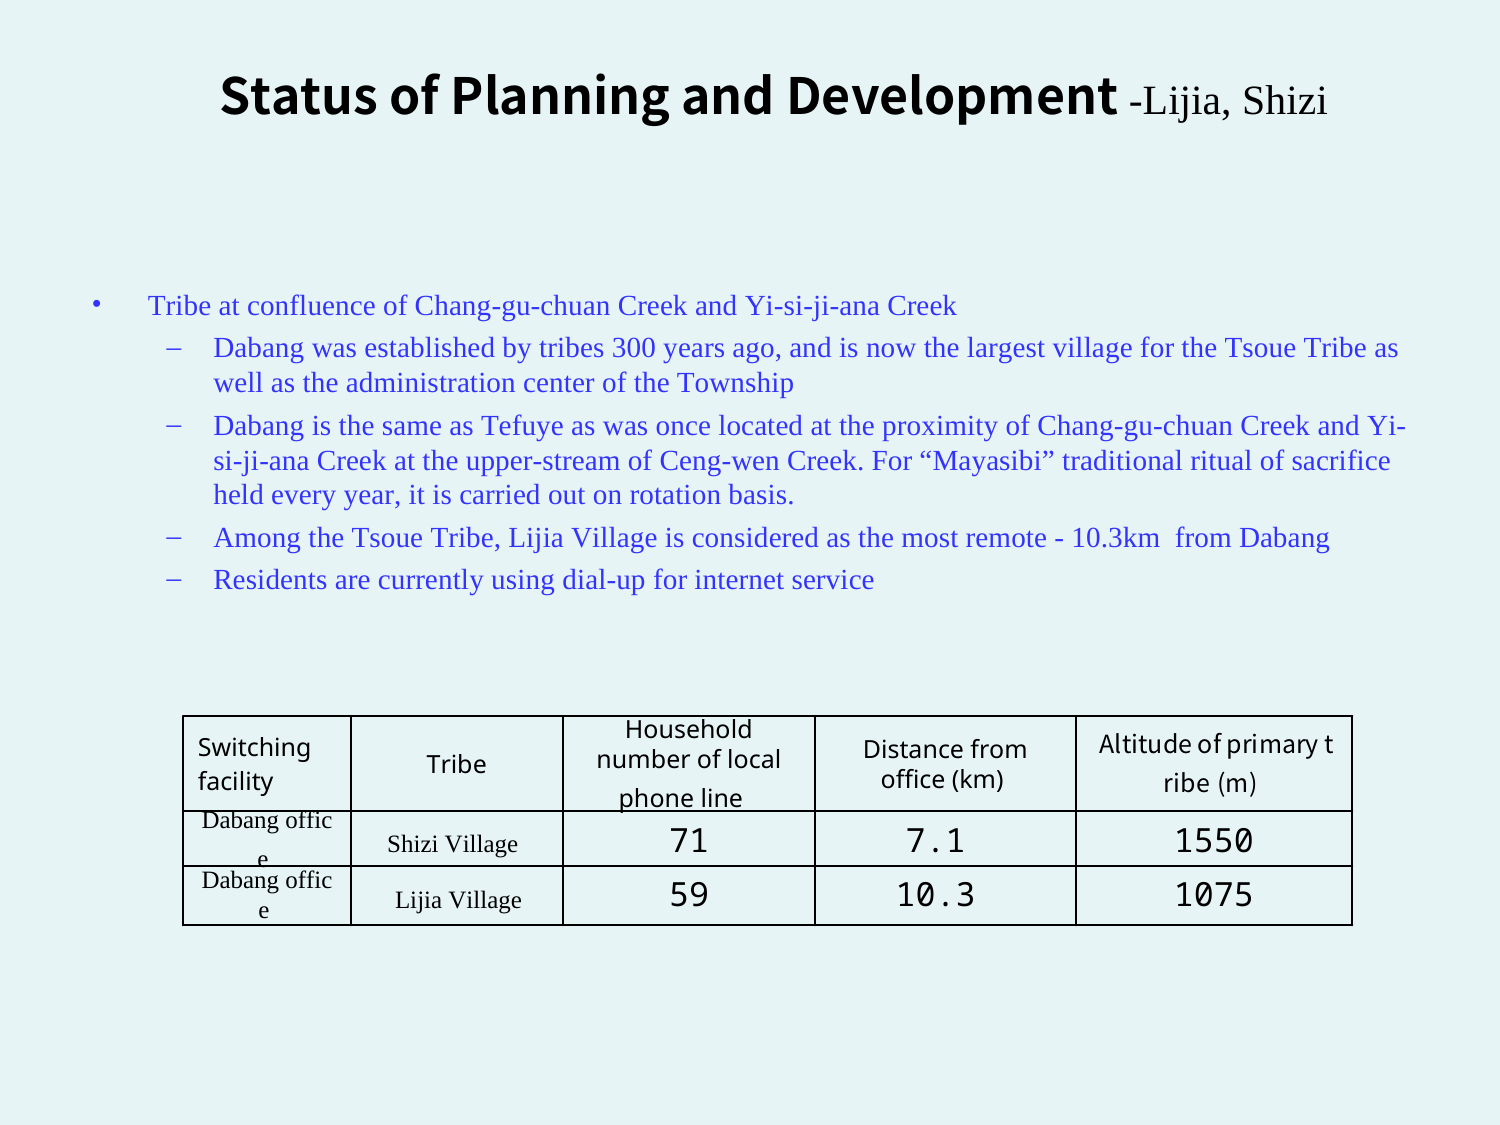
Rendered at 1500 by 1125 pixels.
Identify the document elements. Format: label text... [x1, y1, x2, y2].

text_box Lijia Village [352, 867, 562, 922]
text_box Dabang office [184, 812, 350, 865]
text_box 1550 [1077, 812, 1351, 865]
text_box 71 [564, 812, 814, 865]
text_box Status of Planning and Development -Lijia, Shizi [135, 42, 1412, 147]
text_box Distance from office (km) [816, 717, 1075, 810]
text_box 10.3 [816, 867, 1075, 922]
text_box Switching facility [184, 717, 350, 810]
text_box 7.1 [816, 812, 1075, 865]
text_box Tribe at confluence of Chang-gu-chuan Creek and Yi-si-ji-ana Creek Dabang was established by tribes 300 years ago, and is now the largest village for the Tsoue Tribe as well as the administration center of the Township Dabang is the same as Tefuye as was once located at the proximity of Chang-gu-chuan Creek and Yi-si-ji-ana Creek at the upper-stream of Ceng-wen Creek. For “Mayasibi” traditional ritual of sacrifice held every year, it is carried out on rotation basis. Among the Tsoue Tribe, Lijia Village is considered as the most remote - 10.3km from Dabang Residents are currently using dial-up for internet service [76, 278, 1427, 953]
text_box Tribe [352, 717, 562, 810]
text_box Household number of local phone line [564, 717, 814, 810]
text_box Shizi Village [352, 812, 562, 865]
text_box 1075 [1077, 867, 1351, 922]
text_box Altitude of primary tribe (m) [1077, 717, 1351, 810]
text_box Dabang office [184, 867, 350, 922]
text_box 59 [564, 867, 814, 922]
